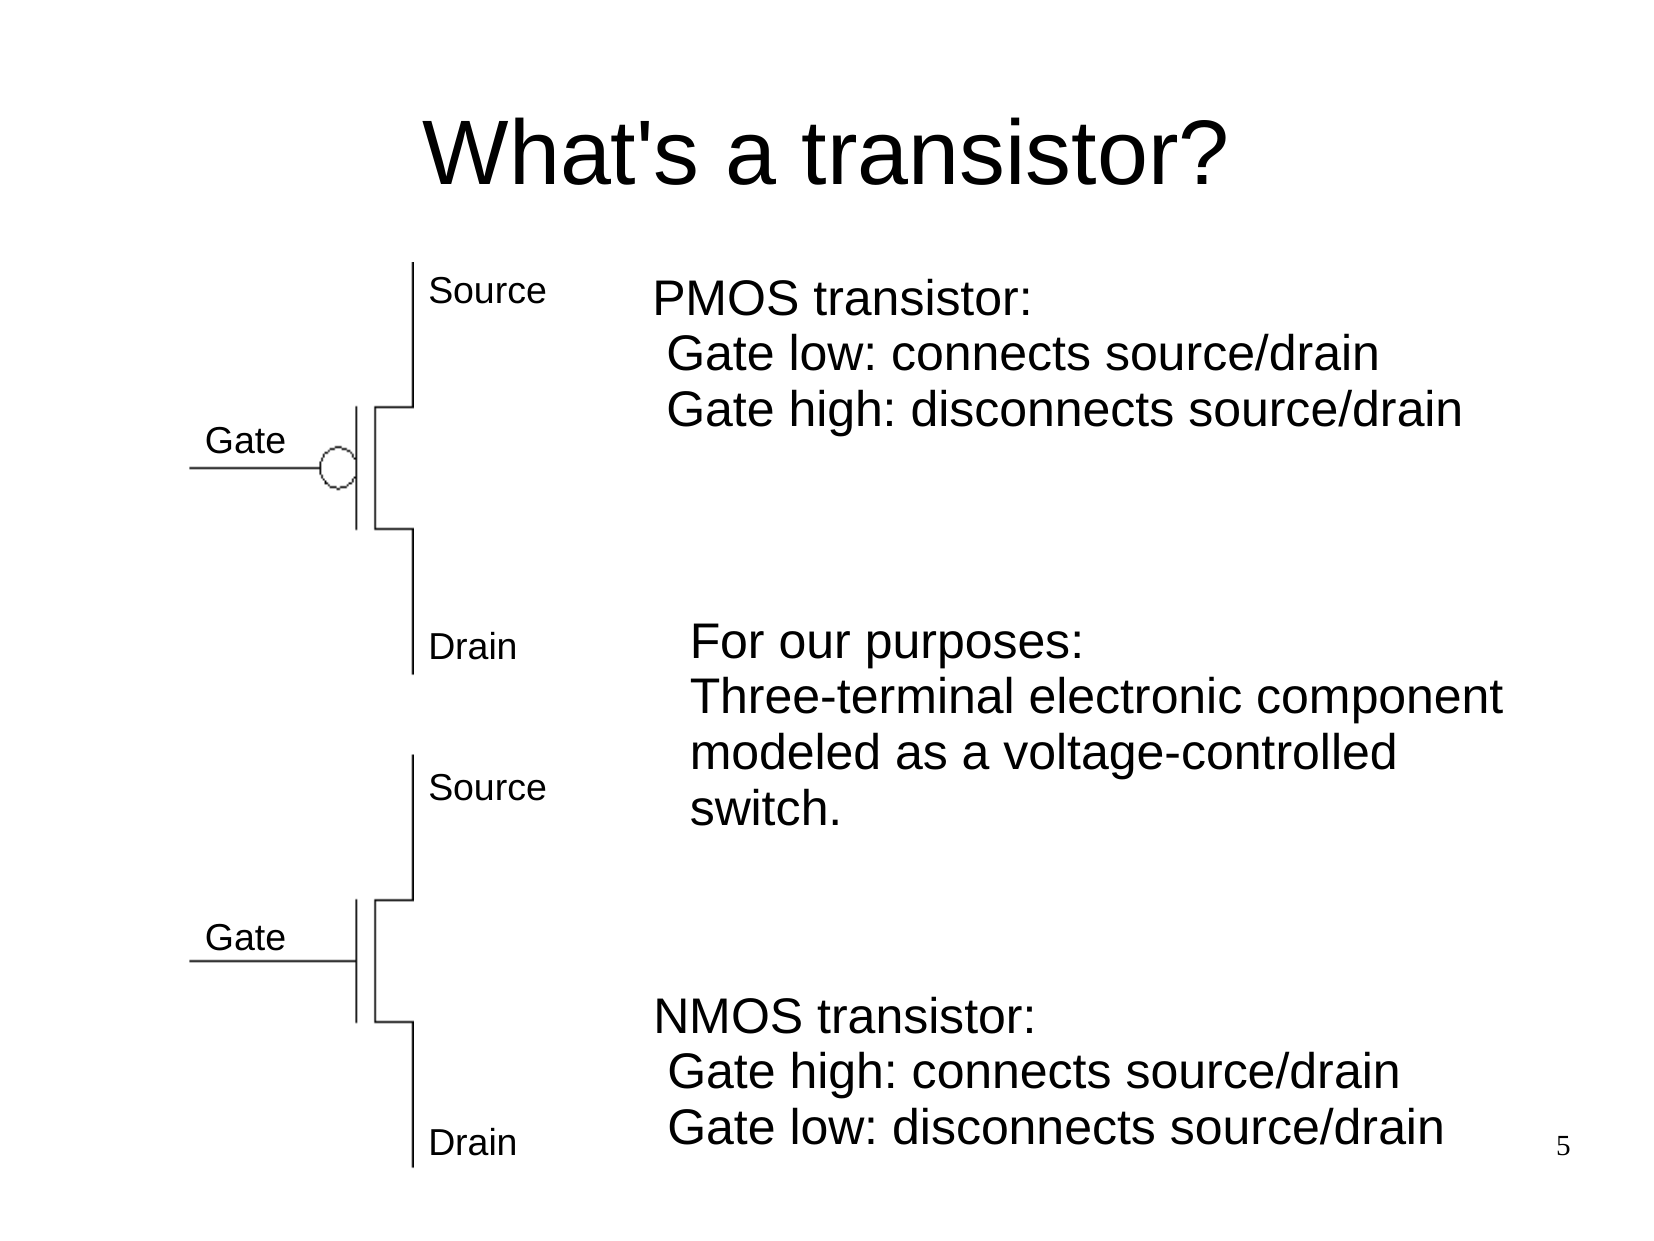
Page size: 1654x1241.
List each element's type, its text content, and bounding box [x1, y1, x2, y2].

text_box For our purposes: Three-terminal electronic component modeled as a voltage-controlled switch. [675, 605, 1576, 788]
text_box Drain [413, 1114, 534, 1171]
title What's a transistor? [82, 49, 1571, 257]
text_box Gate [190, 908, 301, 966]
text_box Source [413, 758, 563, 816]
text_box NMOS transistor: Gate high: connects source/drain Gate low: disconnects source/drain [638, 980, 1463, 1163]
text_box Source [413, 262, 563, 320]
text_box Drain [413, 617, 534, 675]
text_box Gate [190, 412, 301, 470]
text_box PMOS transistor: Gate low: connects source/drain Gate high: disconnects source/drain [637, 262, 1481, 445]
picture [188, 262, 414, 1171]
